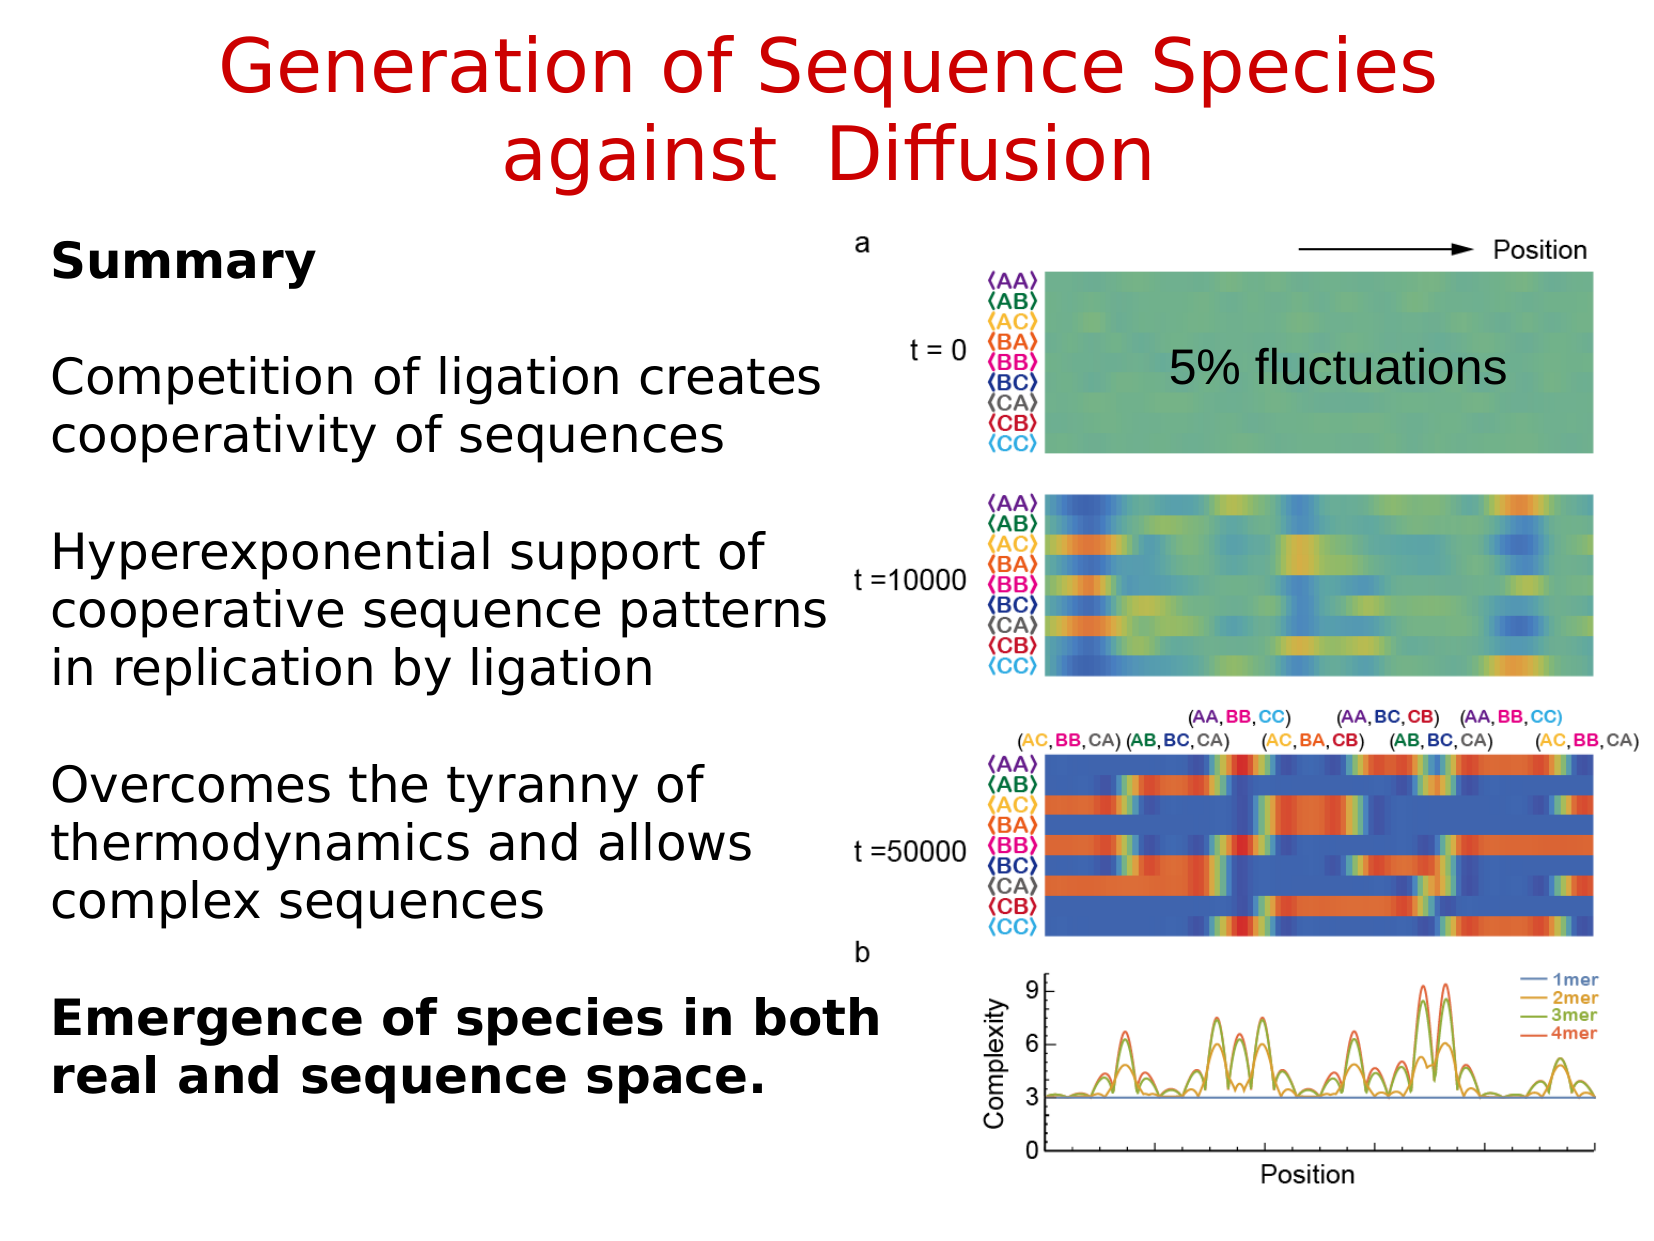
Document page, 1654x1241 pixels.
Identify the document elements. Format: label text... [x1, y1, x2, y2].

title 5% fluctuations [1023, 338, 1619, 392]
title Generation of Sequence Species against Diffusion [0, 22, 1654, 198]
text_box Summary Competition of ligation creates cooperativity of sequences Hyperexponential support of cooperative sequence patterns in replication by ligation Overcomes the tyranny of thermodynamics and allows complex sequences Emergence of species in both real and sequence space. [35, 224, 908, 1235]
picture [908, 230, 1642, 1192]
